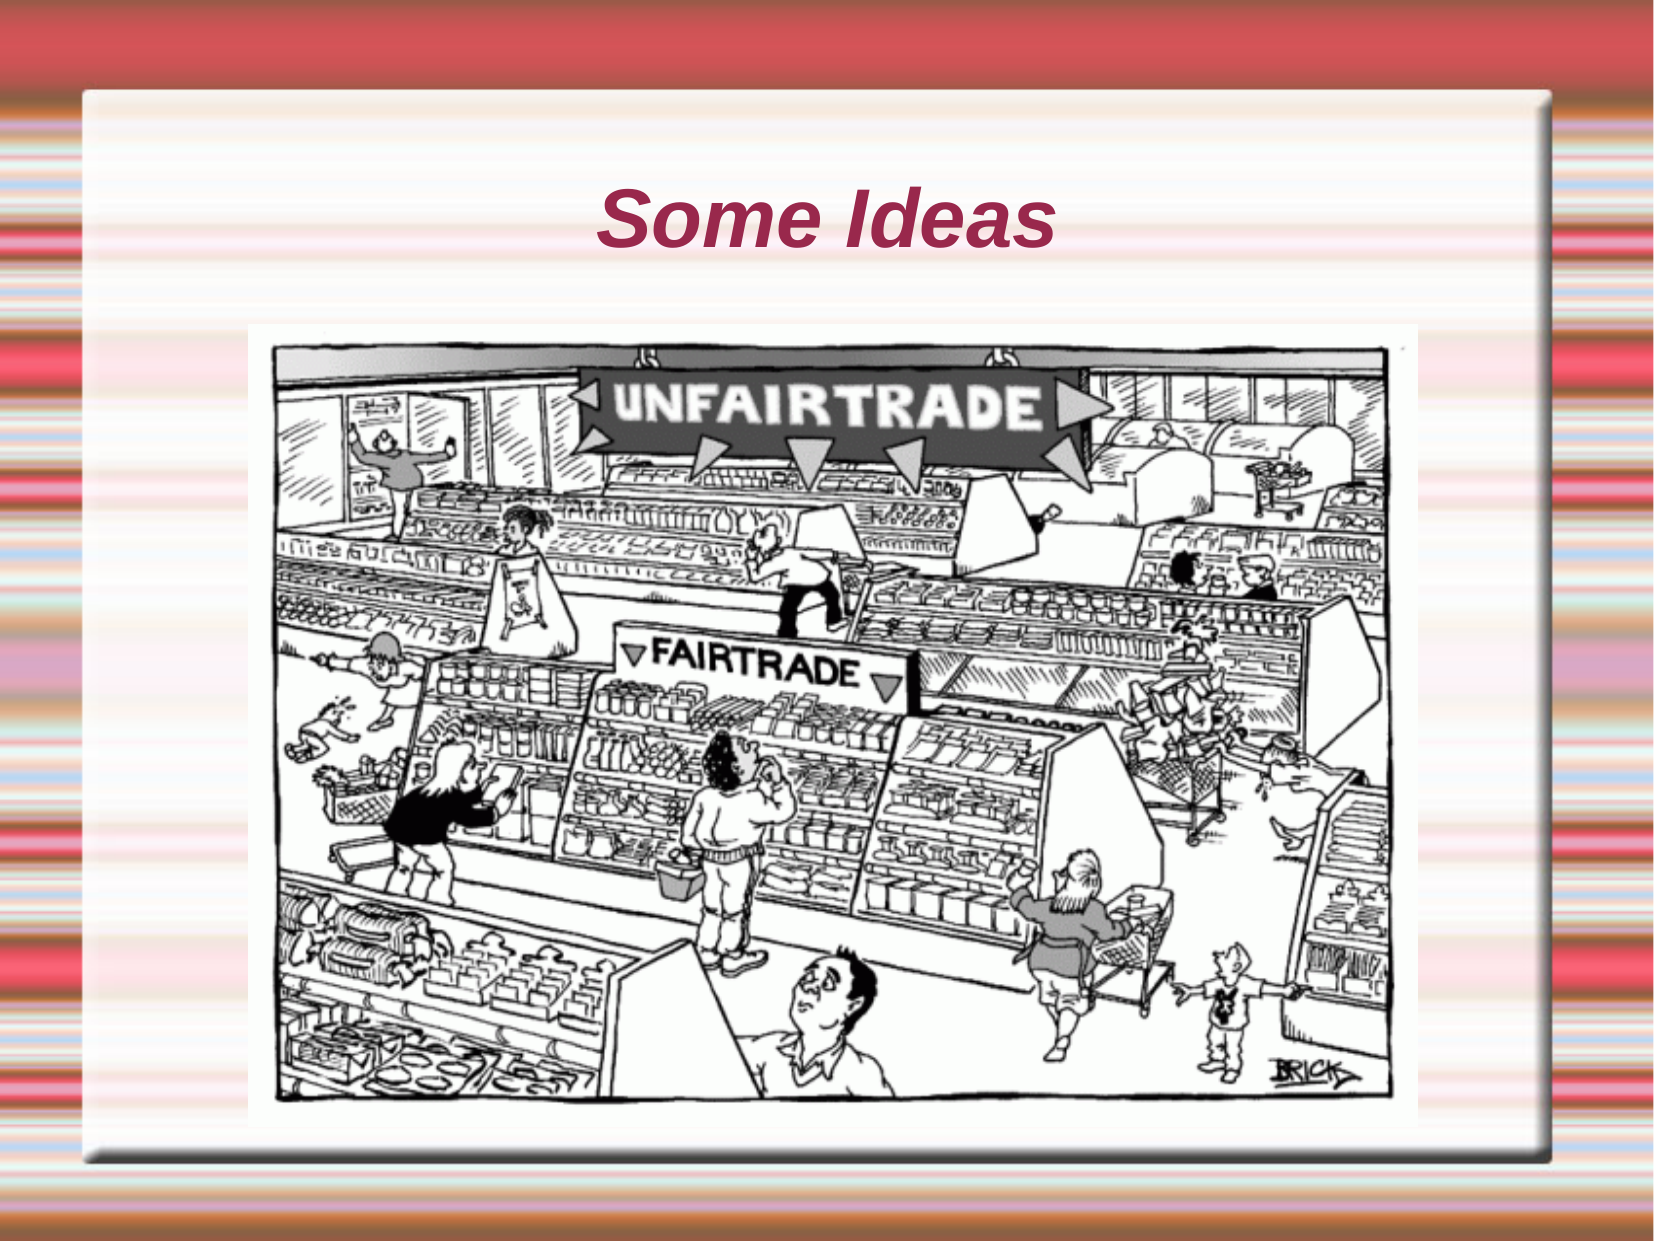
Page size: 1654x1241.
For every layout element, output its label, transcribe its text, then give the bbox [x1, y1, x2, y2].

title Some Ideas [121, 114, 1534, 322]
picture [0, 0, 1654, 1241]
